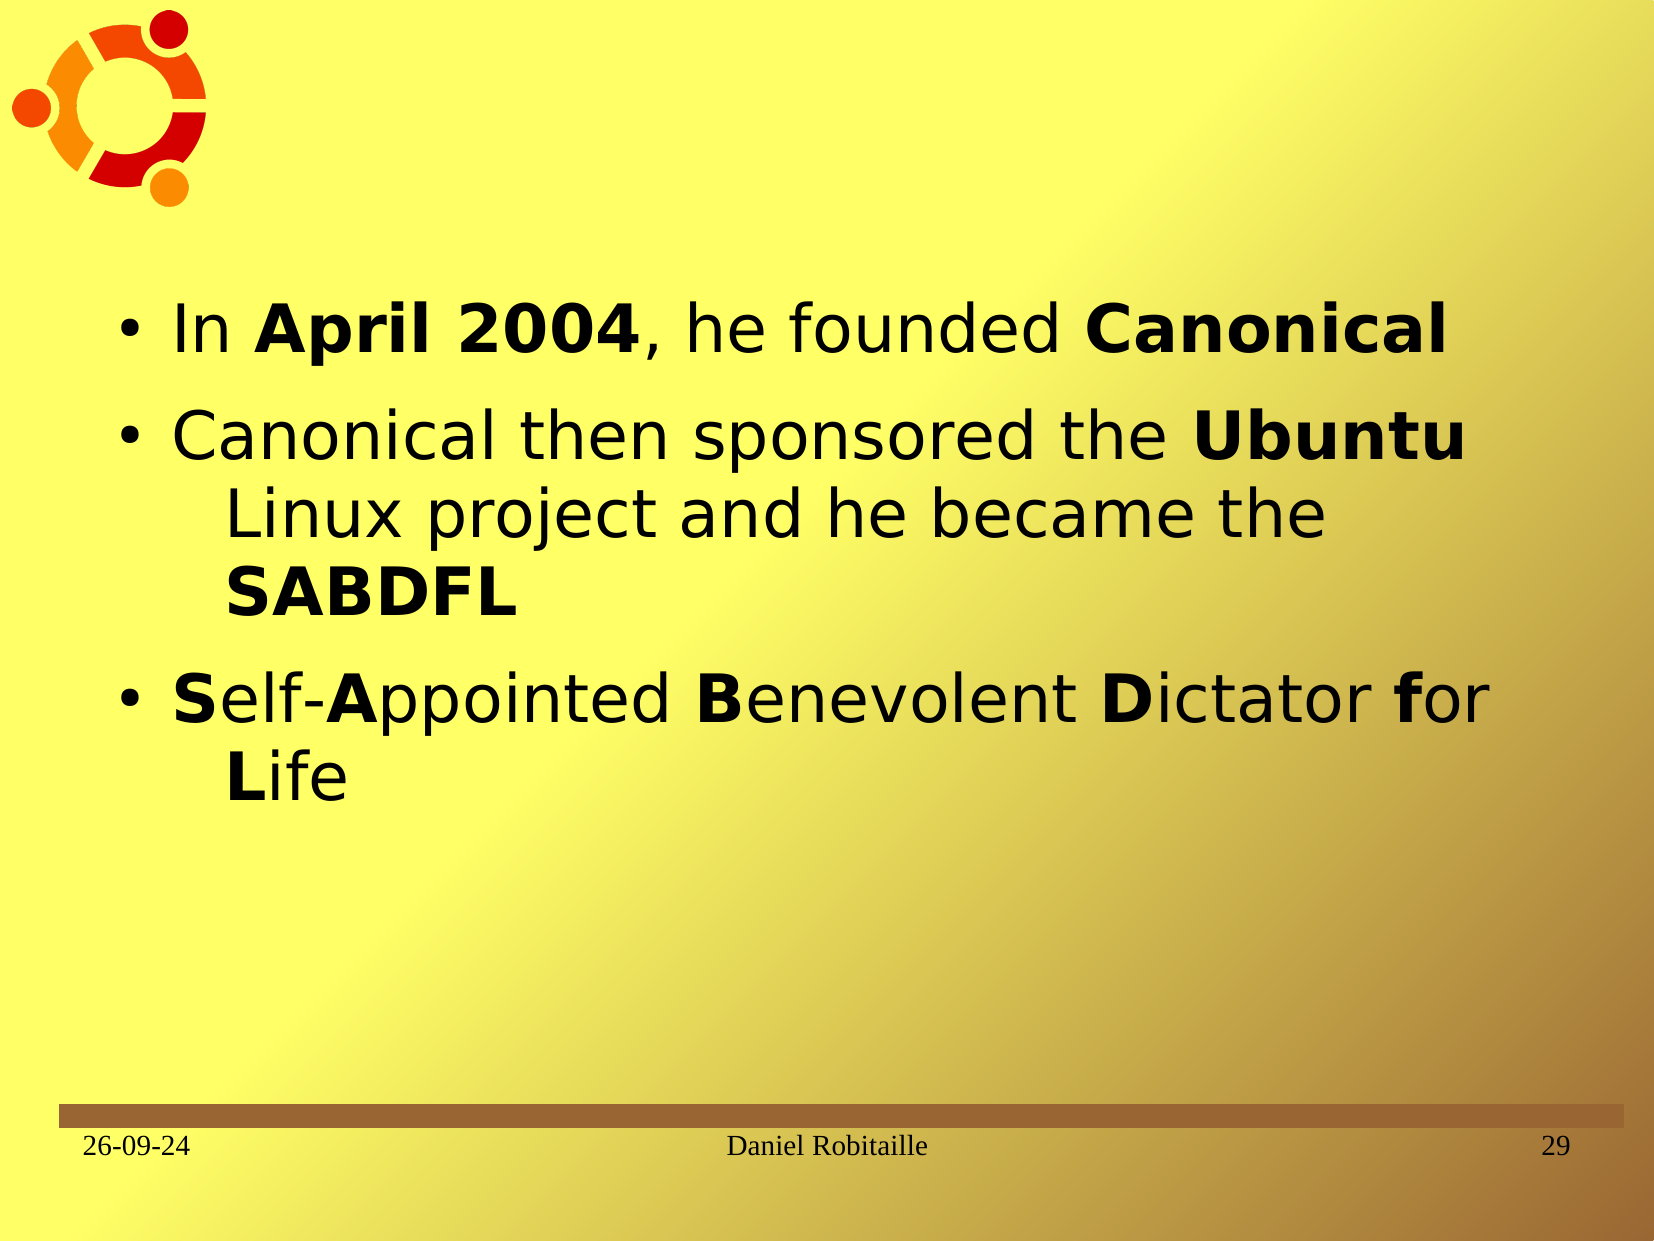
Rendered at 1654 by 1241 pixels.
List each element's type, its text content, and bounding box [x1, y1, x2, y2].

picture [12, 10, 207, 207]
list In April 2004, he founded Canonical Canonical then sponsored the Ubuntu Linux project and he became the SABDFL Self-Appointed Benevolent Dictator for Life [82, 290, 1571, 1109]
